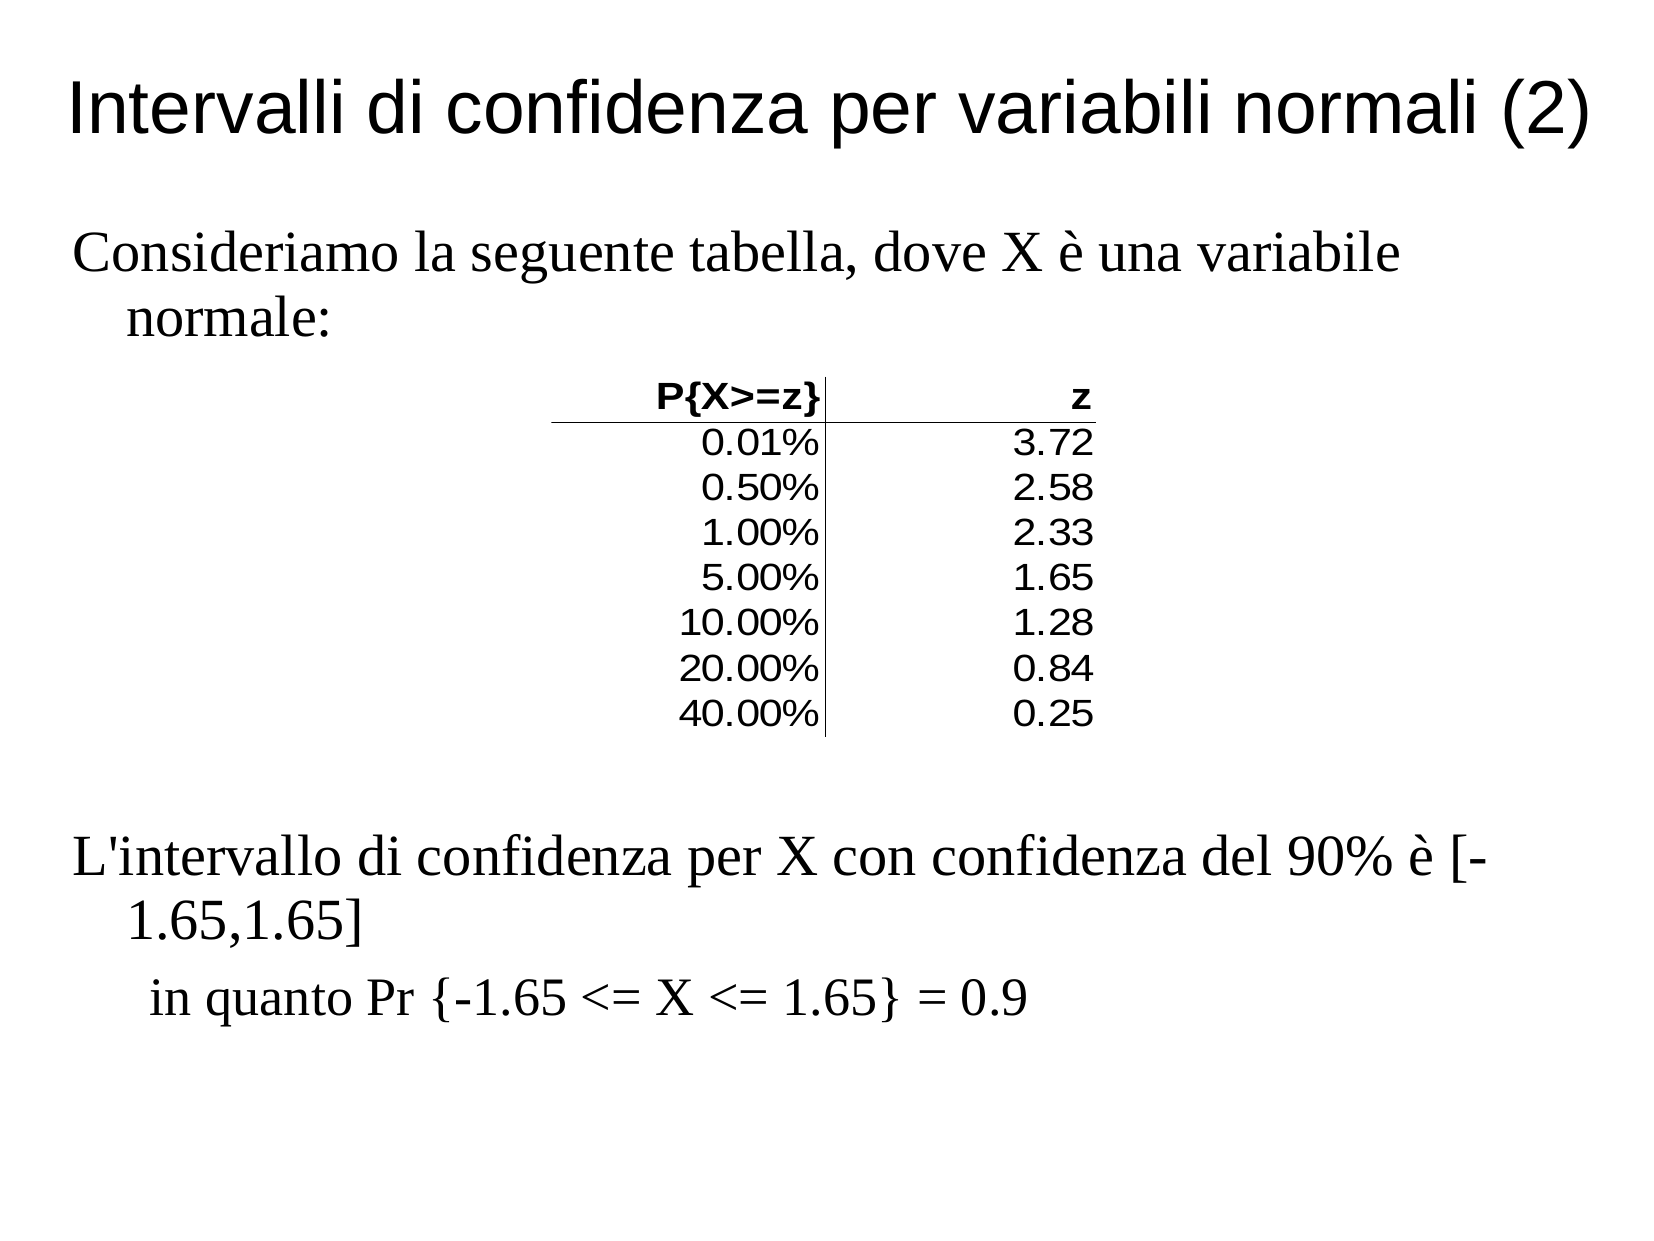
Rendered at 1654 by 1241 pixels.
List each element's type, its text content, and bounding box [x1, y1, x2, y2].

chart [551, 376, 1102, 765]
list Consideriamo la seguente tabella, dove X è una variabile normale: L'intervallo di confidenza per X con confidenza del 90% è [-1.65,1.65] in quanto Pr {-1.65 <= X <= 1.65} = 0.9 [55, 219, 1605, 1241]
title Intervalli di confidenza per variabili normali (2) [52, 42, 1608, 173]
